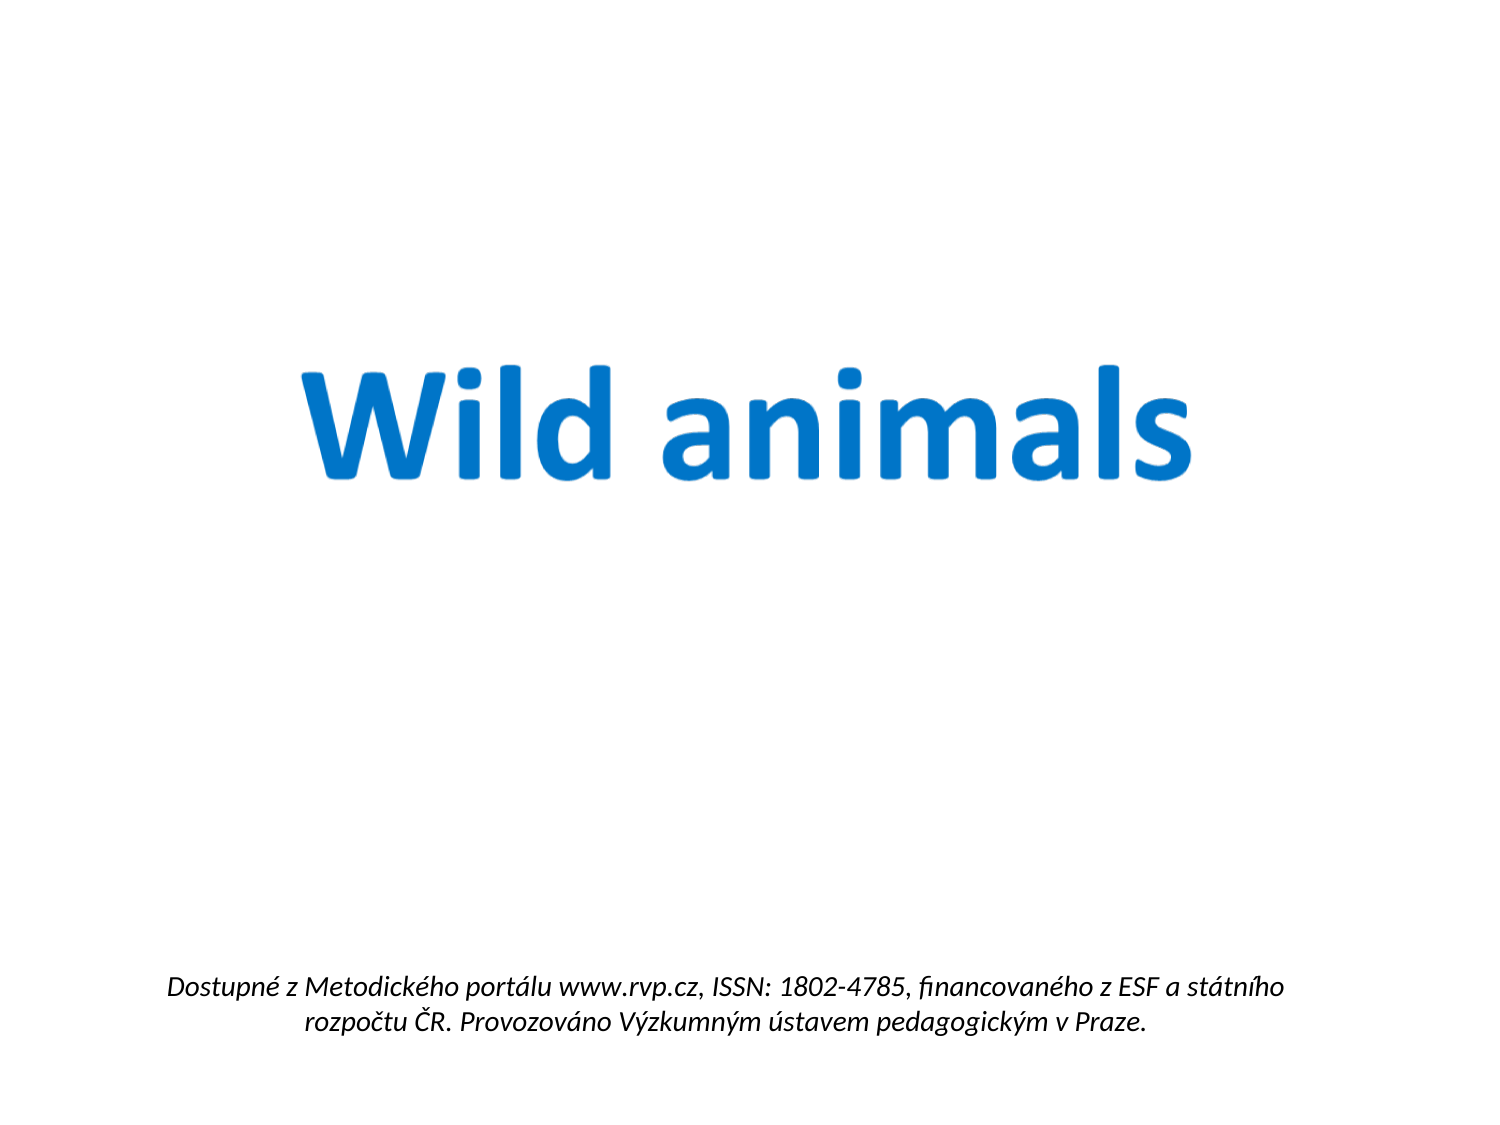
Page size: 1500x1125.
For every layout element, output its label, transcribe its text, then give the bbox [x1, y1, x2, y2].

text_box [195, 270, 1299, 606]
text_box Dostupné z Metodického portálu www.rvp.cz, ISSN: 1802-4785, financovaného z ESF a státního rozpočtu ČR. Provozováno Výzkumným ústavem pedagogickým v Praze. [105, 972, 1348, 1033]
